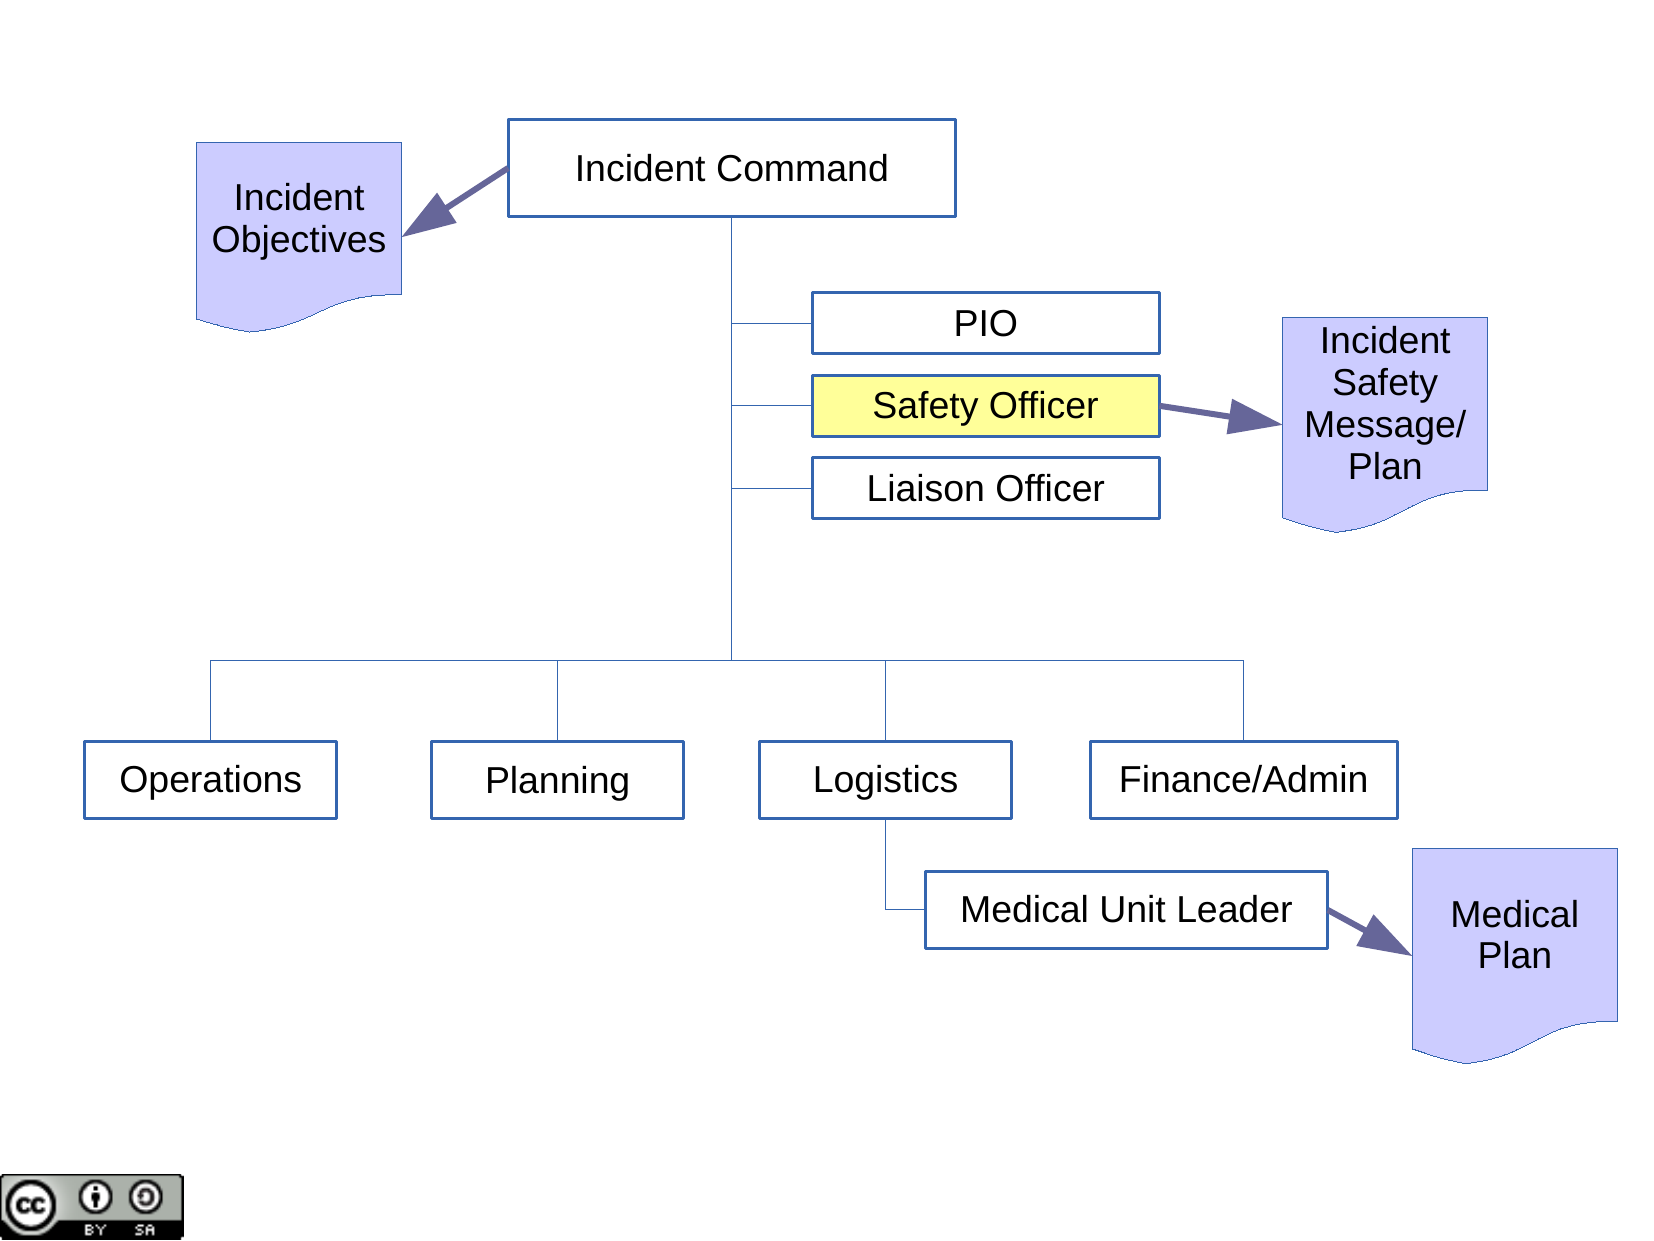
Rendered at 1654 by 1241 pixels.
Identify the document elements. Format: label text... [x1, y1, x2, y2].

picture [0, 1174, 184, 1240]
text_box Liaison Officer [812, 457, 1160, 519]
text_box Finance/Admin [1090, 741, 1398, 819]
text_box Medical Unit Leader [925, 871, 1328, 949]
text_box Operations [84, 741, 337, 819]
text_box Planning [431, 741, 684, 819]
text_box Logistics [759, 741, 1012, 819]
text_box Safety Officer [812, 375, 1160, 437]
text_box Incident Objectives [196, 142, 402, 333]
text_box Incident Command [508, 119, 956, 217]
text_box Medical Plan [1412, 848, 1618, 1064]
text_box Incident Safety Message/ Plan [1282, 317, 1488, 533]
text_box PIO [812, 292, 1160, 354]
